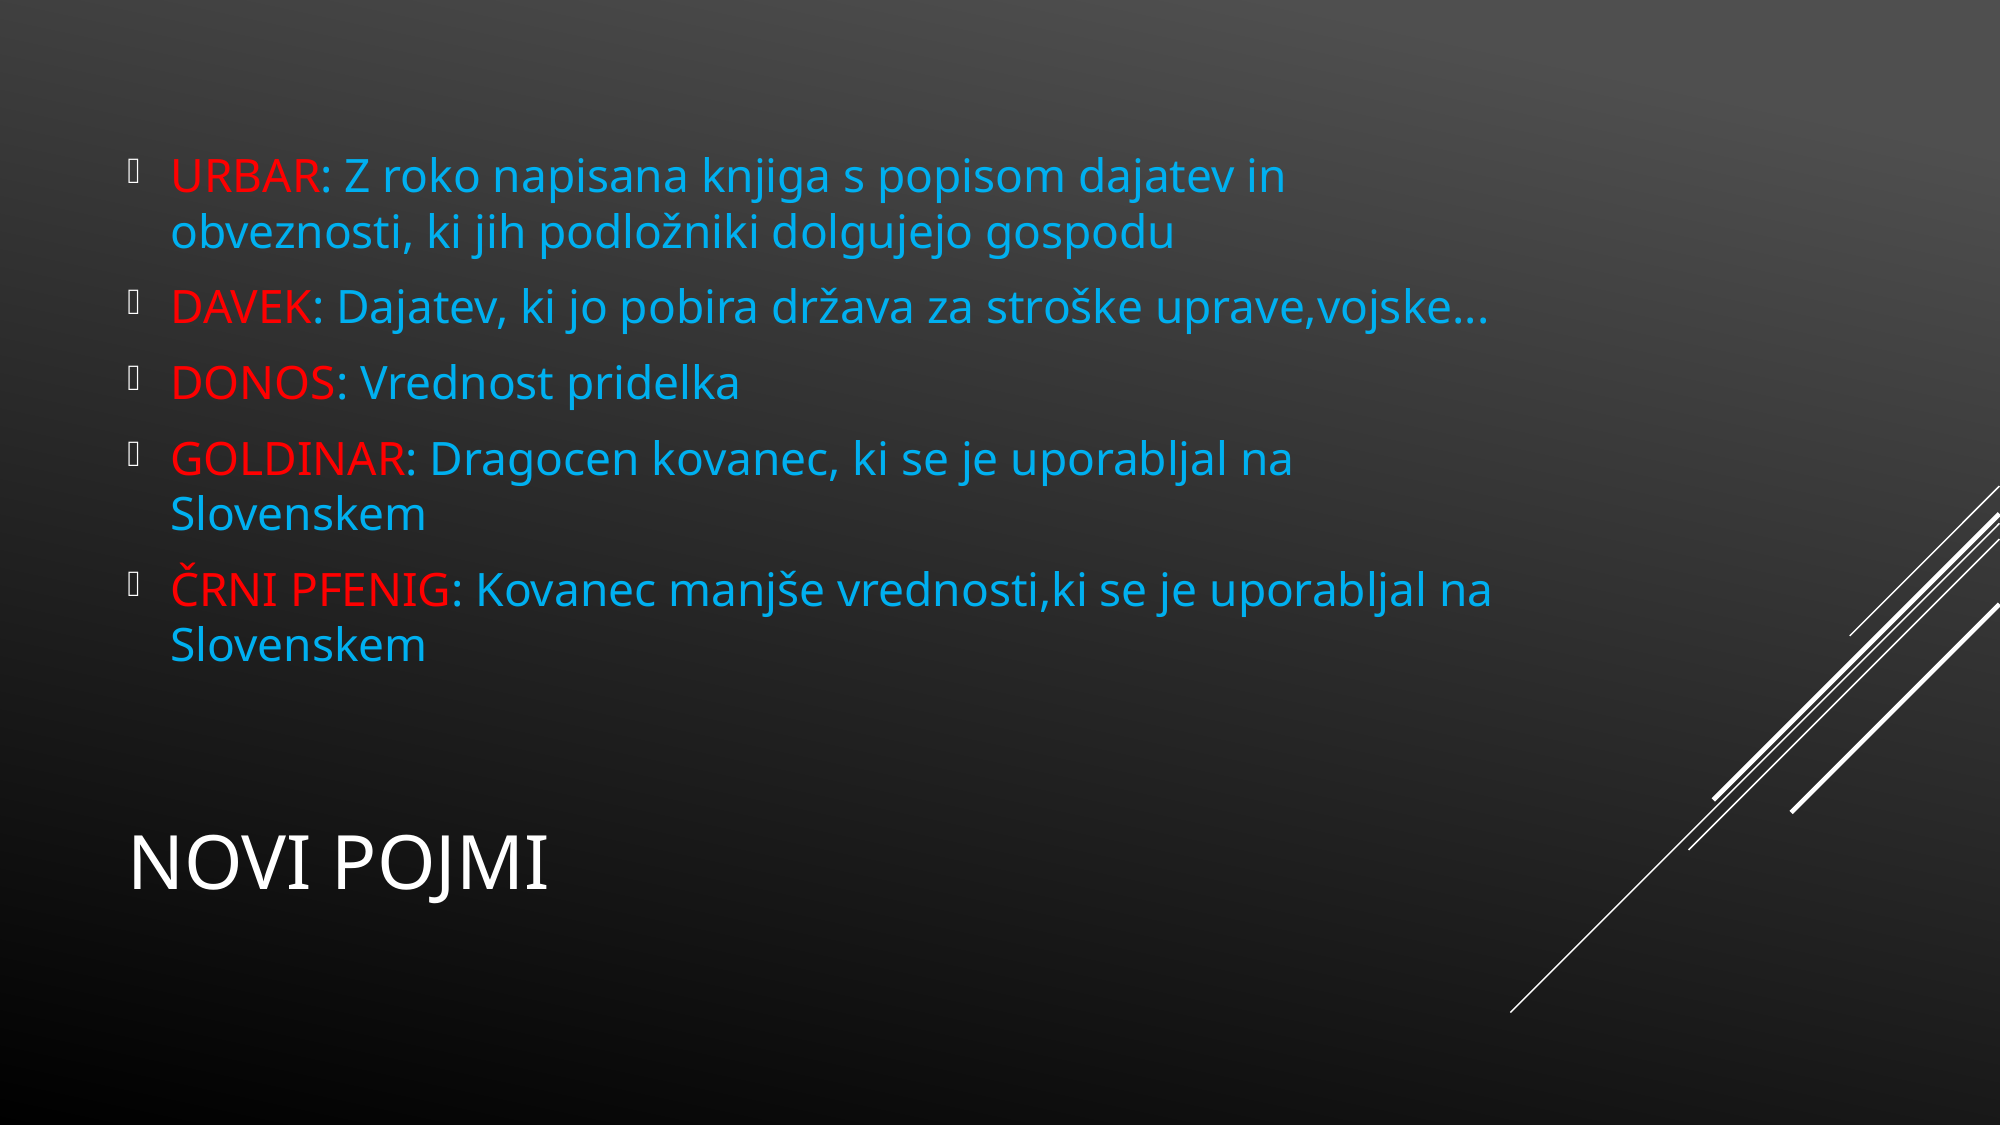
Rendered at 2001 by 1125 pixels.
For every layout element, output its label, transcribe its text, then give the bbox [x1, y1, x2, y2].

title NOVI POJMI [112, 736, 1513, 984]
list URBAR: Z roko napisana knjiga s popisom dajatev in obveznosti, ki jih podložniki dolgujejo gospodu DAVEK: Dajatev, ki jo pobira država za stroške uprave,vojske... DONOS: Vrednost pridelka GOLDINAR: Dragocen kovanec, ki se je uporabljal na Slovenskem ČRNI PFENIG: Kovanec manjše vrednosti,ki se je uporabljal na Slovenskem [112, 112, 1513, 706]
